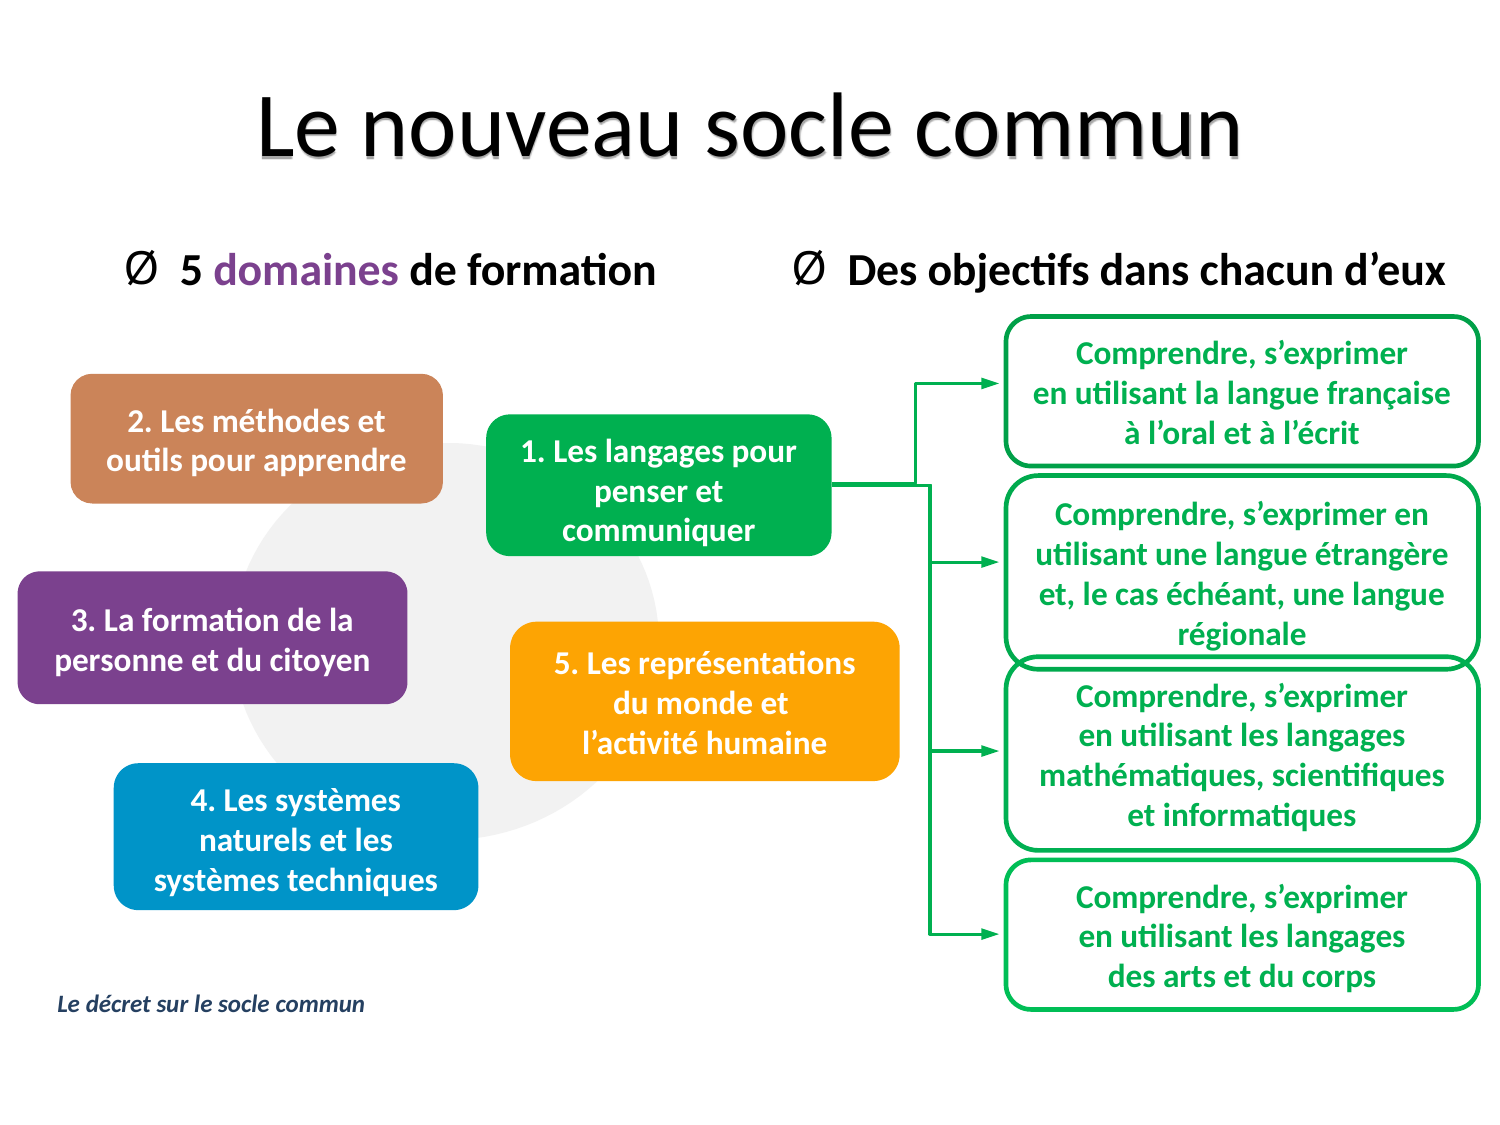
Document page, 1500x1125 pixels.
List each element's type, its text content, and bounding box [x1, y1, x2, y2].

text_box 4. Les systèmes naturels et les systèmes techniques [113, 763, 479, 911]
text_box 5 domaines de formation [108, 231, 757, 303]
text_box 2. Les méthodes et outils pour apprendre [70, 373, 443, 504]
text_box 5. Les représentations du monde et l’activité humaine [510, 621, 900, 782]
title Le nouveau socle commun [76, 19, 1426, 221]
text_box Comprendre, s’exprimer en utilisant une langue étrangère et, le cas échéant, une langue régionale [1006, 475, 1479, 663]
text_box Comprendre, s’exprimer en utilisant les langages mathématiques, scientifiques et informatiques [1006, 656, 1479, 851]
text_box Des objectifs dans chacun d’eux [776, 232, 1500, 302]
text_box Comprendre, s’exprimer en utilisant la langue française à l’oral et à l’écrit [1006, 316, 1479, 467]
text_box [243, 442, 658, 838]
text_box 3. La formation de la personne et du citoyen [17, 571, 408, 705]
text_box Comprendre, s’exprimer en utilisant les langages des arts et du corps [1006, 859, 1479, 1010]
text_box 1. Les langages pour penser et communiquer [486, 414, 832, 557]
text_box Le décret sur le socle commun [42, 980, 443, 1026]
